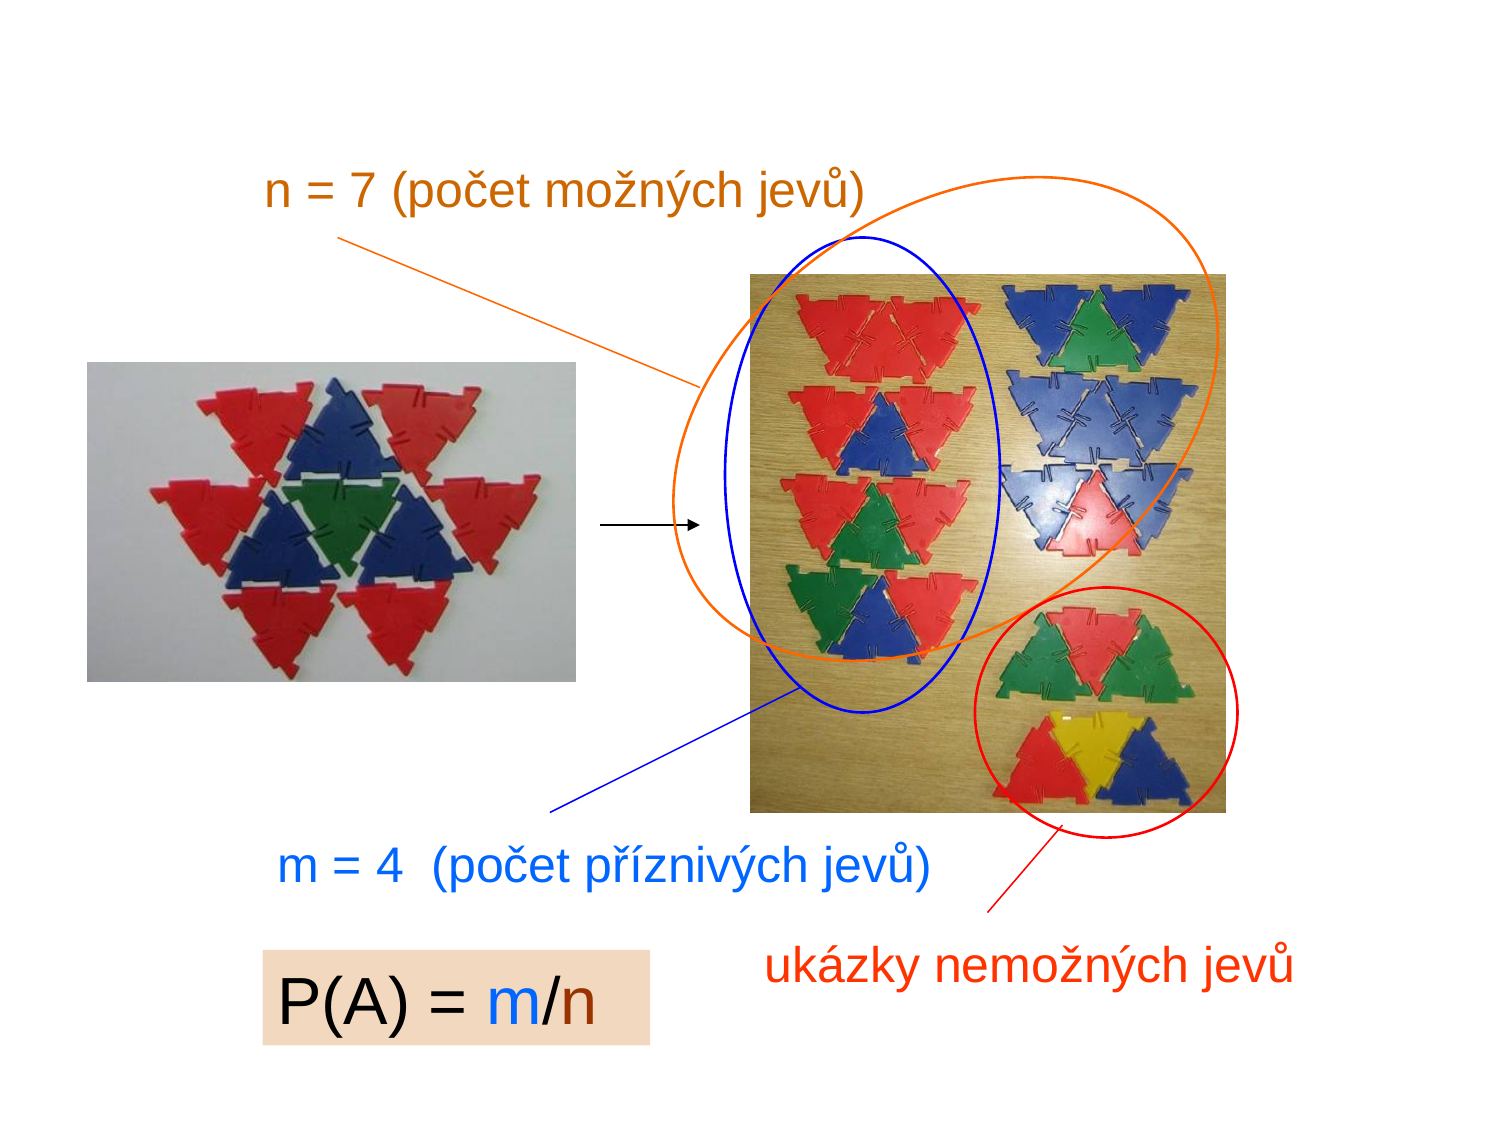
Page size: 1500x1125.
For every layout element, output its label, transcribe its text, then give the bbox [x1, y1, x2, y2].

text_box m = 4 (počet příznivých jevů) [262, 824, 963, 901]
picture [977, 589, 1226, 813]
picture [772, 645, 956, 711]
picture [939, 274, 1216, 638]
picture [750, 274, 786, 316]
picture [1061, 274, 1226, 656]
picture [750, 621, 1024, 813]
text_box n = 7 (počet možných jevů) [249, 149, 1001, 226]
picture [750, 618, 761, 640]
picture [750, 311, 761, 332]
picture [750, 639, 797, 711]
picture [87, 362, 576, 683]
picture [750, 274, 998, 659]
text_box P(A) = m/n [262, 949, 651, 1046]
text_box ukázky nemožných jevů [749, 924, 1401, 1001]
picture [1188, 769, 1226, 813]
